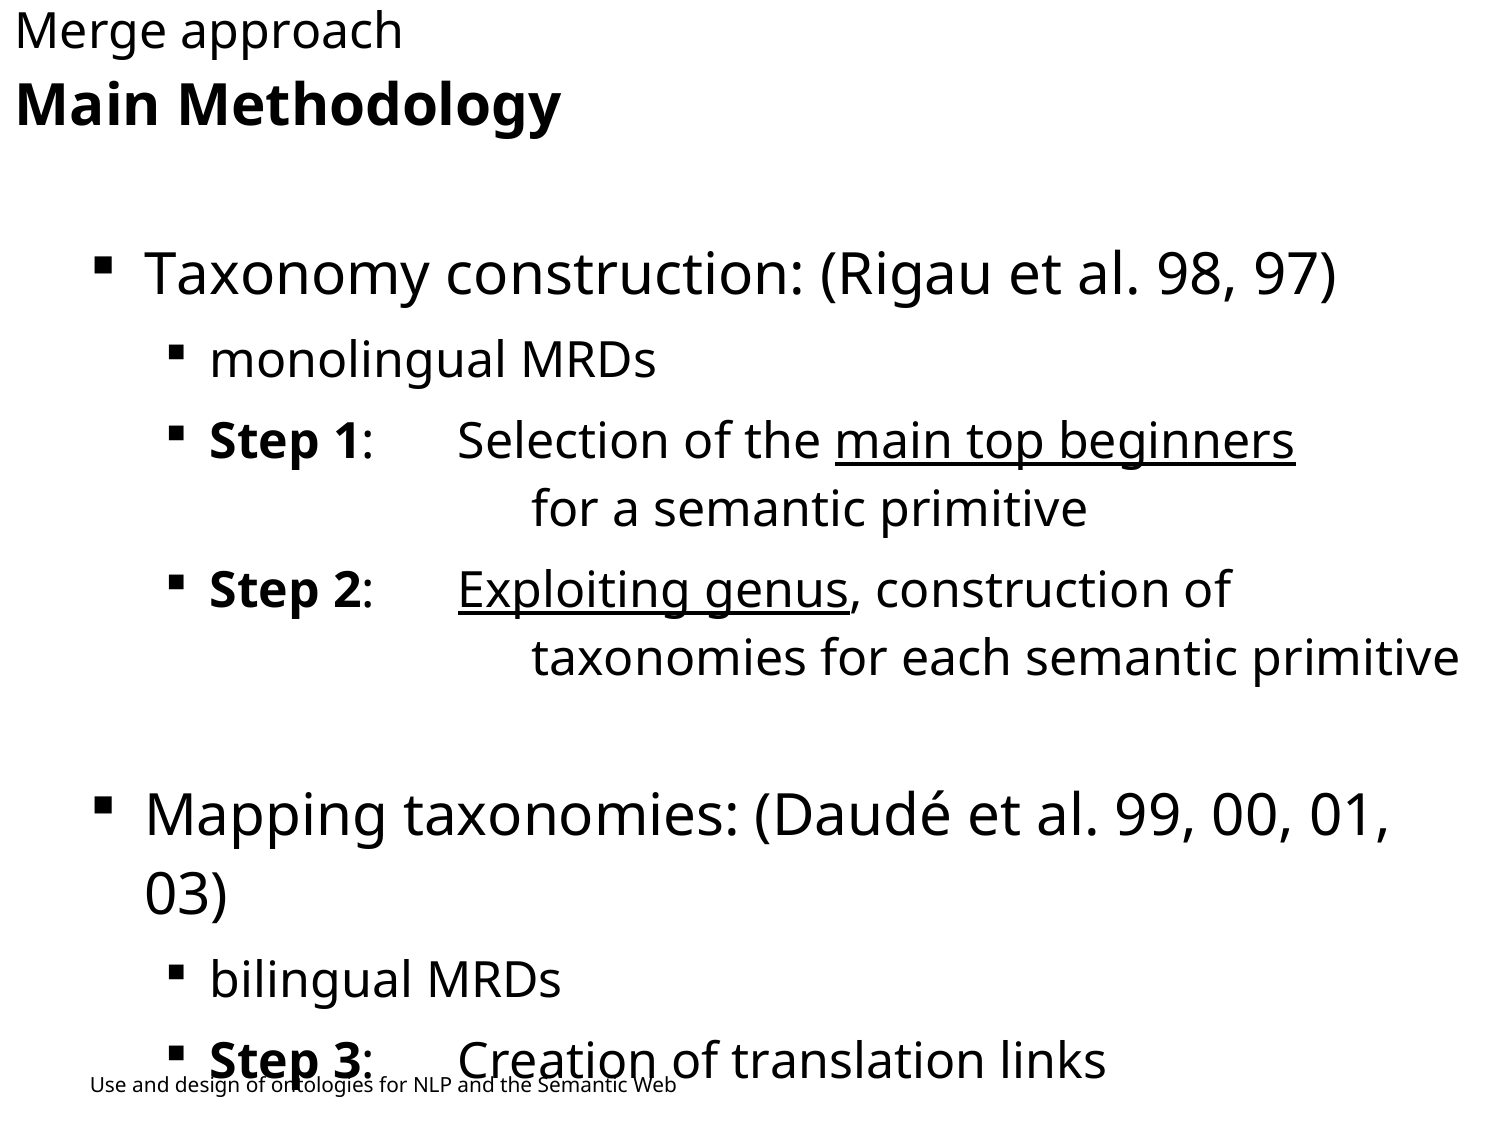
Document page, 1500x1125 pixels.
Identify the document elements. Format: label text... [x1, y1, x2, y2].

list Taxonomy construction: (Rigau et al. 98, 97) monolingual MRDs Step 1: Selection of the main top beginners for a semantic primitive Step 2: Exploiting genus, construction of taxonomies for each semantic primitive Mapping taxonomies: (Daudé et al. 99, 00, 01, 03) bilingual MRDs Step 3: Creation of translation links [75, 224, 1500, 1075]
title Merge approach Main Methodology [0, 0, 1400, 150]
